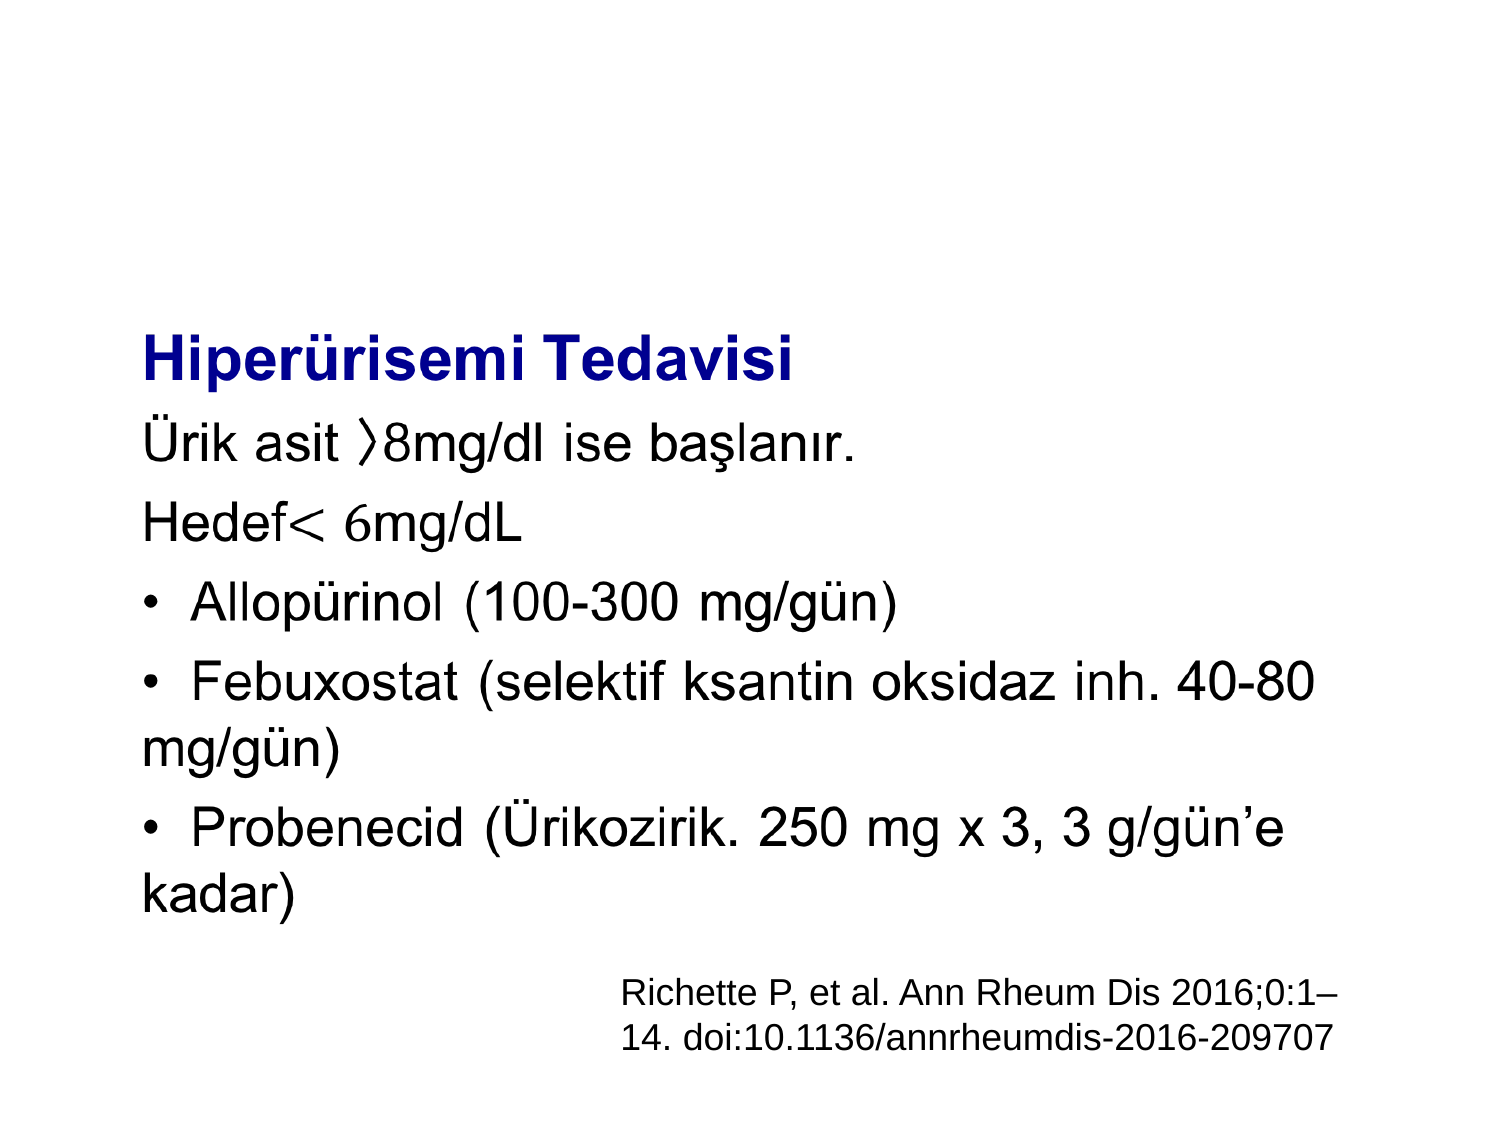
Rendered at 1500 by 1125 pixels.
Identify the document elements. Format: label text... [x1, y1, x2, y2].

list [103, 299, 1397, 1014]
text_box Richette P, et al. Ann Rheum Dis 2016;0:1–14. doi:10.1136/annrheumdis-2016-209707 [605, 960, 1397, 1065]
